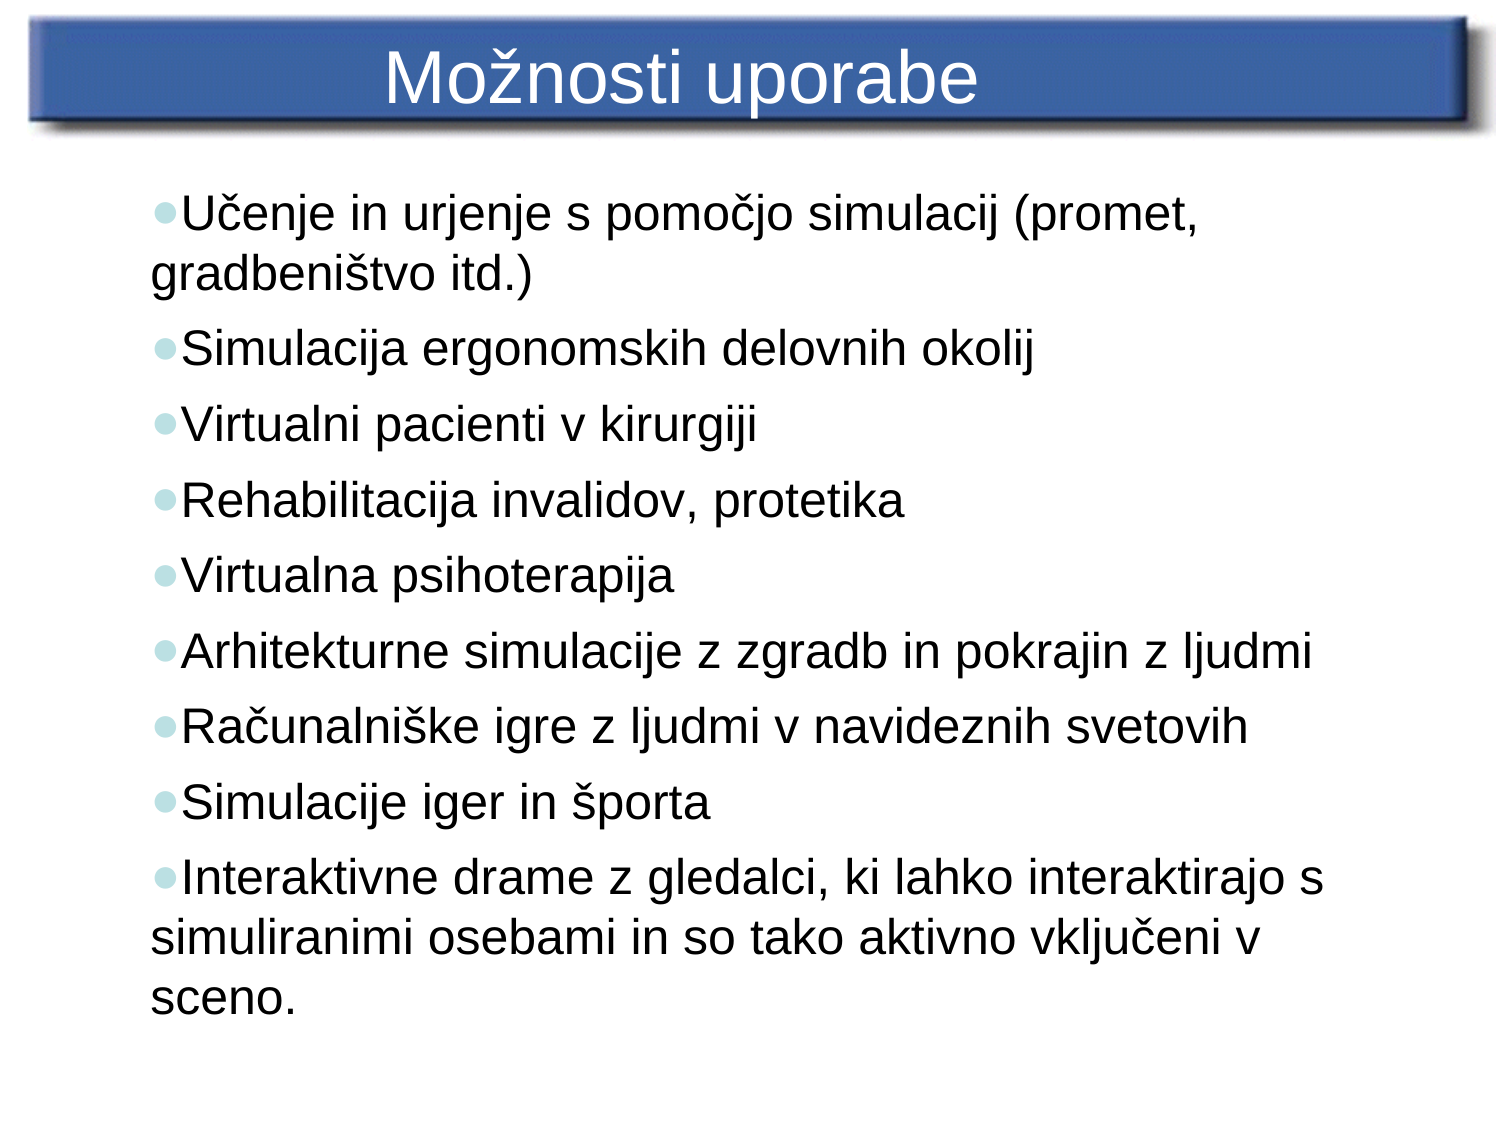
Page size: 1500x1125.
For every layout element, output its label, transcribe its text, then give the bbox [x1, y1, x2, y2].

picture [27, 13, 1496, 141]
text_box Možnosti uporabe [368, 20, 996, 126]
text_box Učenje in urjenje s pomočjo simulacij (promet, gradbeništvo itd.) Simulacija ergonomskih delovnih okolij Virtualni pacienti v kirurgiji Rehabilitacija invalidov, protetika Virtualna psihoterapija Arhitekturne simulacije z zgradb in pokrajin z ljudmi Računalniške igre z ljudmi v navideznih svetovih Simulacije iger in športa Interaktivne drame z gledalci, ki lahko interaktirajo s simuliranimi osebami in so tako aktivno vključeni v sceno. [135, 172, 1412, 1109]
